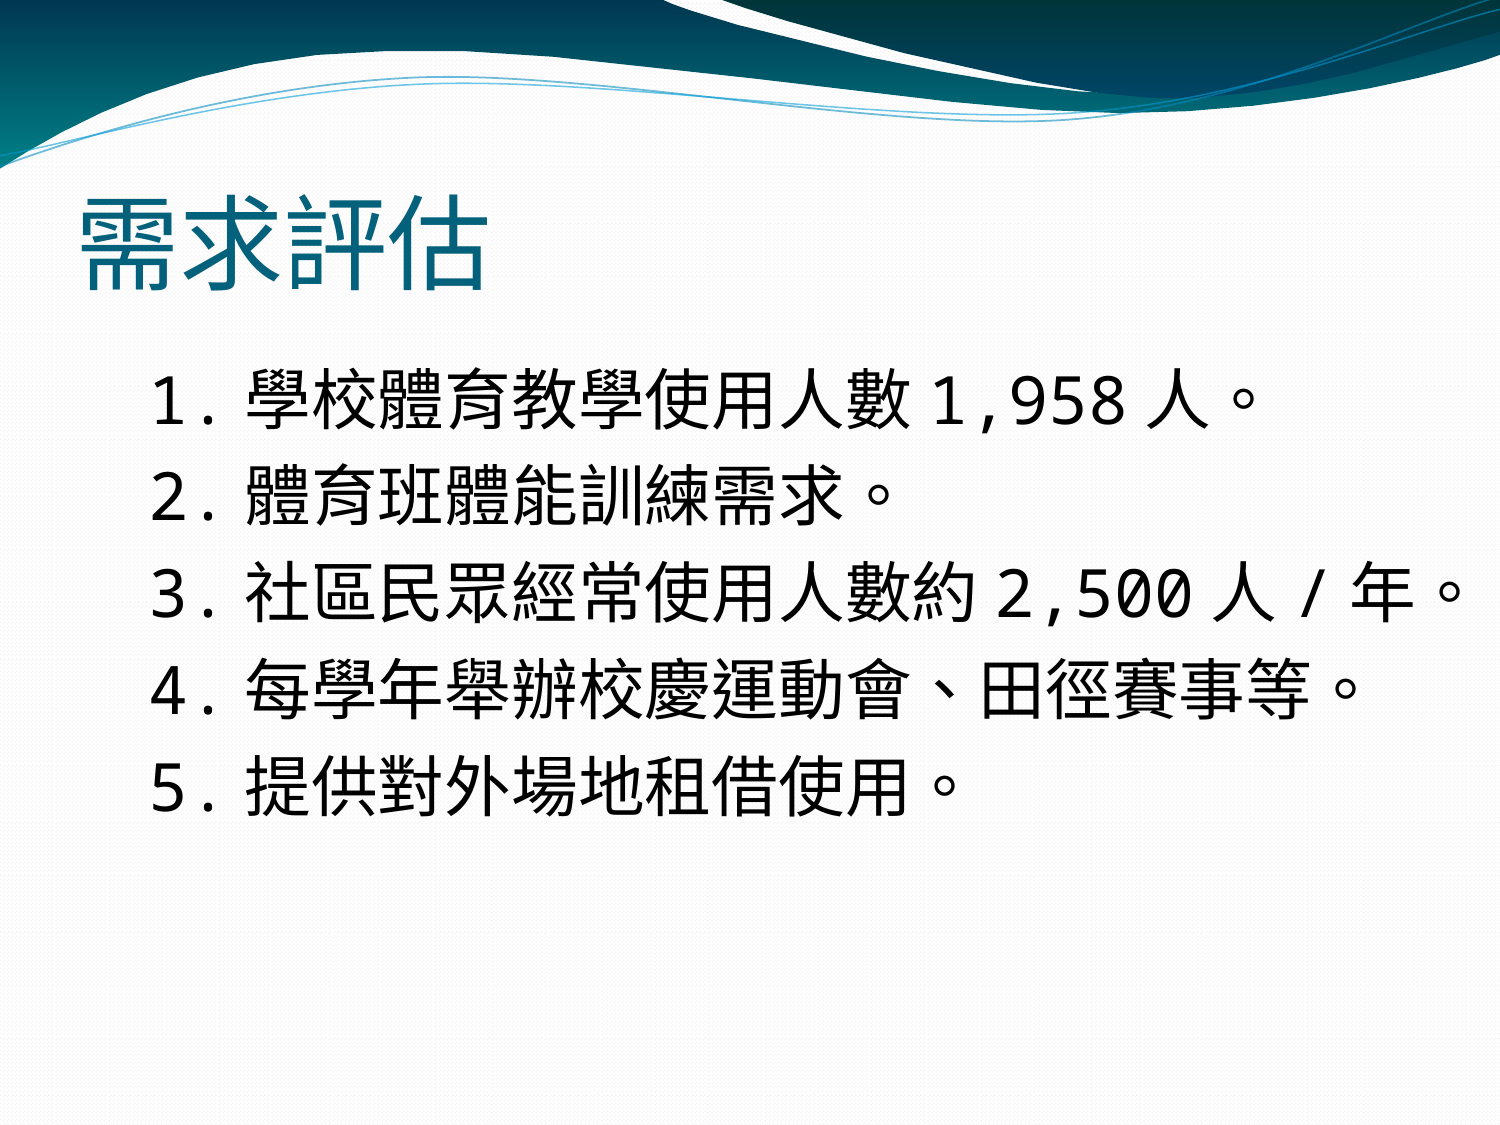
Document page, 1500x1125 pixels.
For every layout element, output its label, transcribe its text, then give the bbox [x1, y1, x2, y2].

title 需求評估 [75, 115, 1426, 304]
list 1.學校體育教學使用人數1,958人。 2.體育班體能訓練需求。 3.社區民眾經常使用人數約2,500人/年。 4.每學年舉辦校慶運動會、田徑賽事等。 5.提供對外場地租借使用。 [88, 349, 1439, 877]
